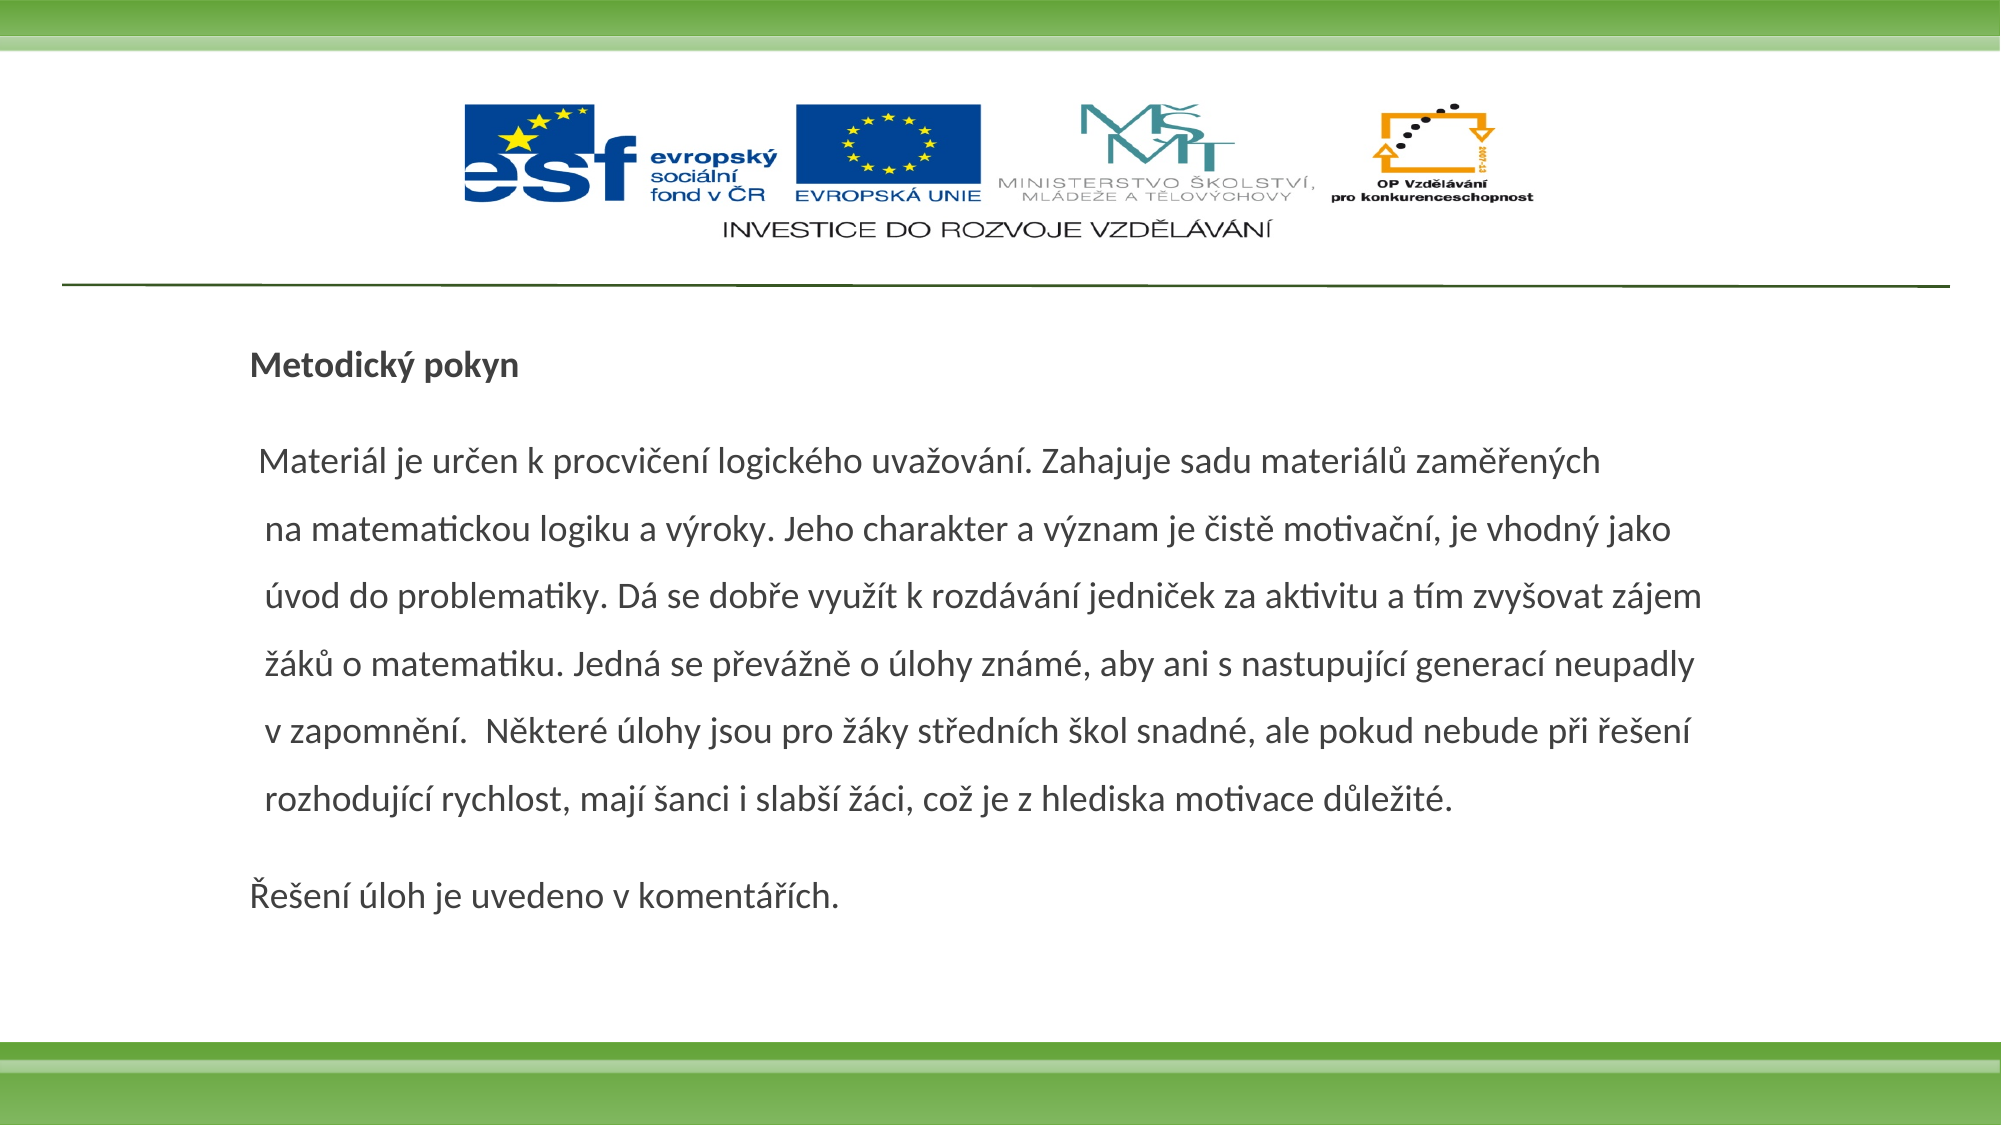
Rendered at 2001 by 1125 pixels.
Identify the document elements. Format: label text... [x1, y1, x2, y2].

picture [0, 34, 2001, 53]
text_box Metodický pokyn Materiál je určen k procvičení logického uvažování. Zahajuje sadu materiálů zaměřených na matematickou logiku a výroky. Jeho charakter a význam je čistě motivační, je vhodný jako úvod do problematiky. Dá se dobře využít k rozdávání jedniček za aktivitu a tím zvyšovat zájem žáků o matematiku. Jedná se převážně o úlohy známé, aby ani s nastupující generací neupadly v zapomnění. Některé úlohy jsou pro žáky středních škol snadné, ale pokud nebude při řešení rozhodující rychlost, mají šanci i slabší žáci, což je z hlediska motivace důležité. Řešení úloh je uvedeno v komentářích. [249, 309, 1738, 895]
picture [0, 1058, 2001, 1075]
picture [407, 73, 1606, 262]
